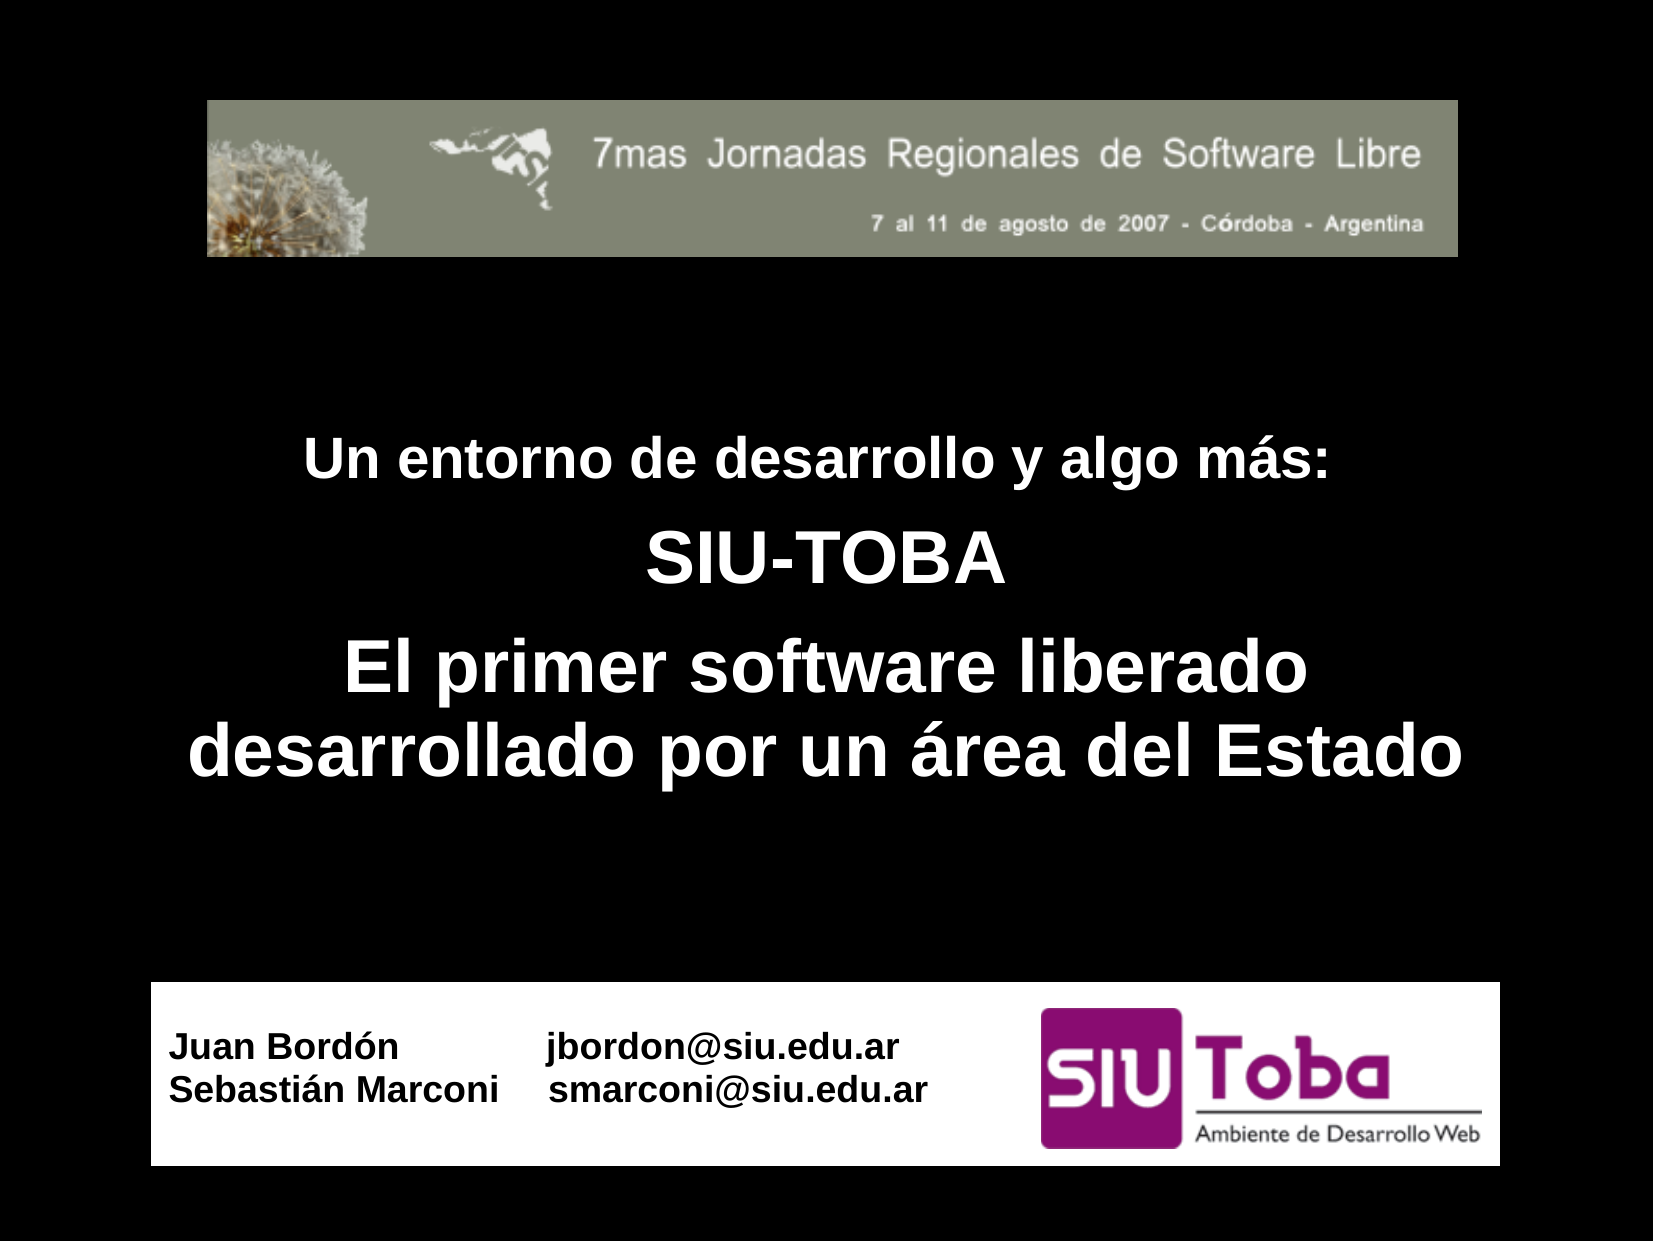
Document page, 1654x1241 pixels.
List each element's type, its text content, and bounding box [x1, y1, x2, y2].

picture [207, 100, 1458, 257]
picture [1041, 1008, 1482, 1149]
text_box Un entorno de desarrollo y algo más: SIU-TOBA El primer software liberado desarrollado por un área del Estado [132, 418, 1521, 804]
text_box Juan Bordón jbordon@siu.edu.ar Sebastián Marconi smarconi@siu.edu.ar [153, 1018, 944, 1160]
text_box [150, 981, 1501, 1167]
